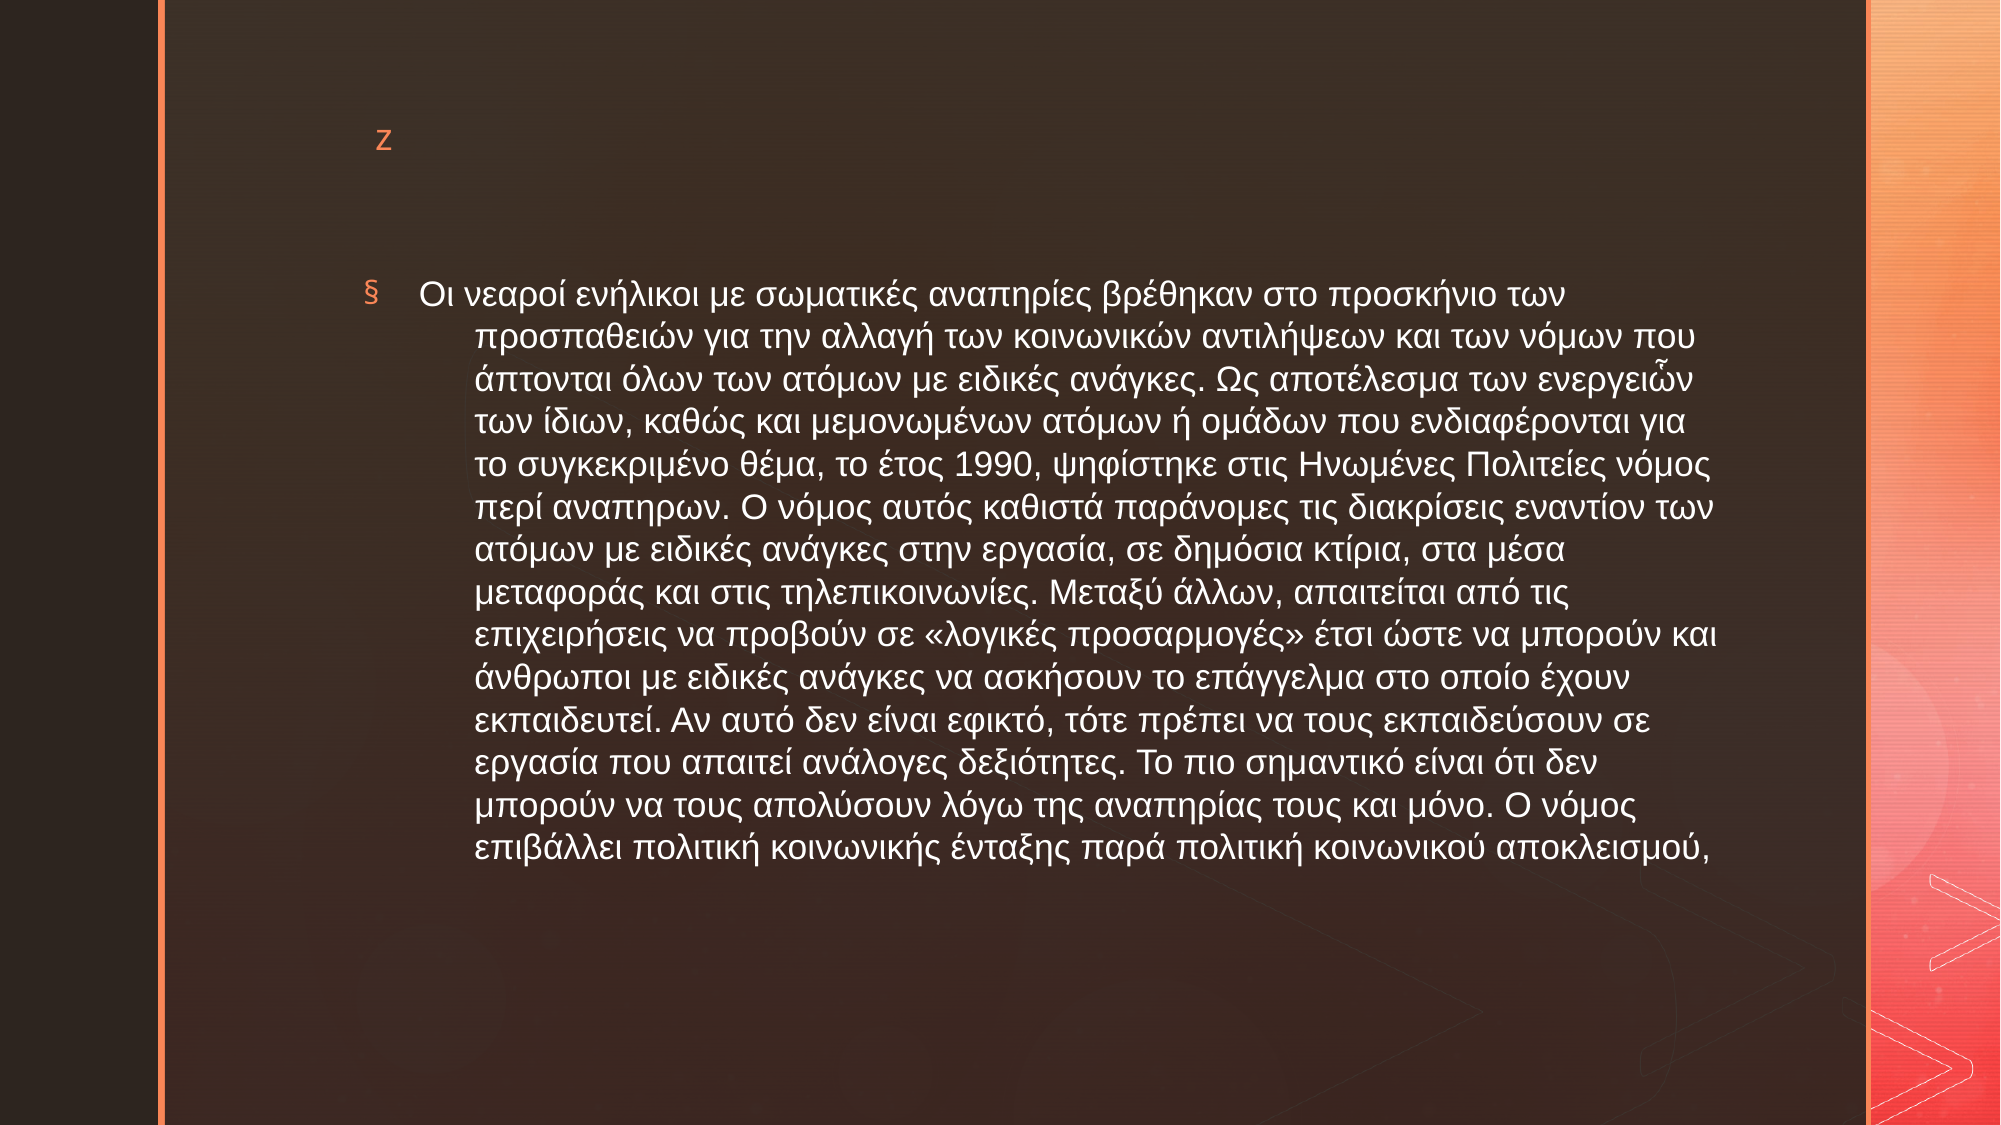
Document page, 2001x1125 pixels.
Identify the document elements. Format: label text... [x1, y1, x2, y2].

list Οι νεαροί ενήλικοι με σωματικές αναπηρίες βρέθηκαν στο προσκήνιο των προσπαθειών για την αλλαγή των κοινωνικών αντιλήψεων και των νόμων που άπτονται όλων των ατόμων με ειδικές ανάγκες. Ως αποτέλεσμα των ενεργειὧν των ίδιων, καθώς και μεμονωμένων ατόμων ή ομάδων που ενδιαφέρονται για το συγκεκριμένο θέμα, το έτος 1990, ψηφίστηκε στις Ηνωμένες Πολιτείες νόμος περί αναπηρων. Ο νόμος αυτός καθιστά παράνομες τις διακρίσεις εναντίον των ατόμων με ειδικές ανάγκες στην εργασία, σε δημόσια κτίρια, στα μέσα μεταφοράς και στις τηλεπικοινωνίες. Μεταξύ άλλων, απαιτείται από τις επιχειρήσεις να προβούν σε «λογικές προσαρμογές» έτσι ώστε να μπορούν και άνθρωποι με ειδικές ανάγκες να ασκήσουν το επάγγελμα στο οποίο έχουν εκπαιδευτεί. Αν αυτό δεν είναι εφικτό, τότε πρέπει να τους εκπαιδεύσουν σε εργασία που απαιτεί ανάλογες δεξιότητες. Το πιο σημαντικό είναι ότι δεν μπορούν να τους απολύσουν λόγω της αναπηρίας τους και μόνο. Ο νόμος επιβάλλει πολιτική κοινωνικής ένταξης παρά πολιτική κοινωνικού αποκλεισμού, [346, 145, 1734, 993]
